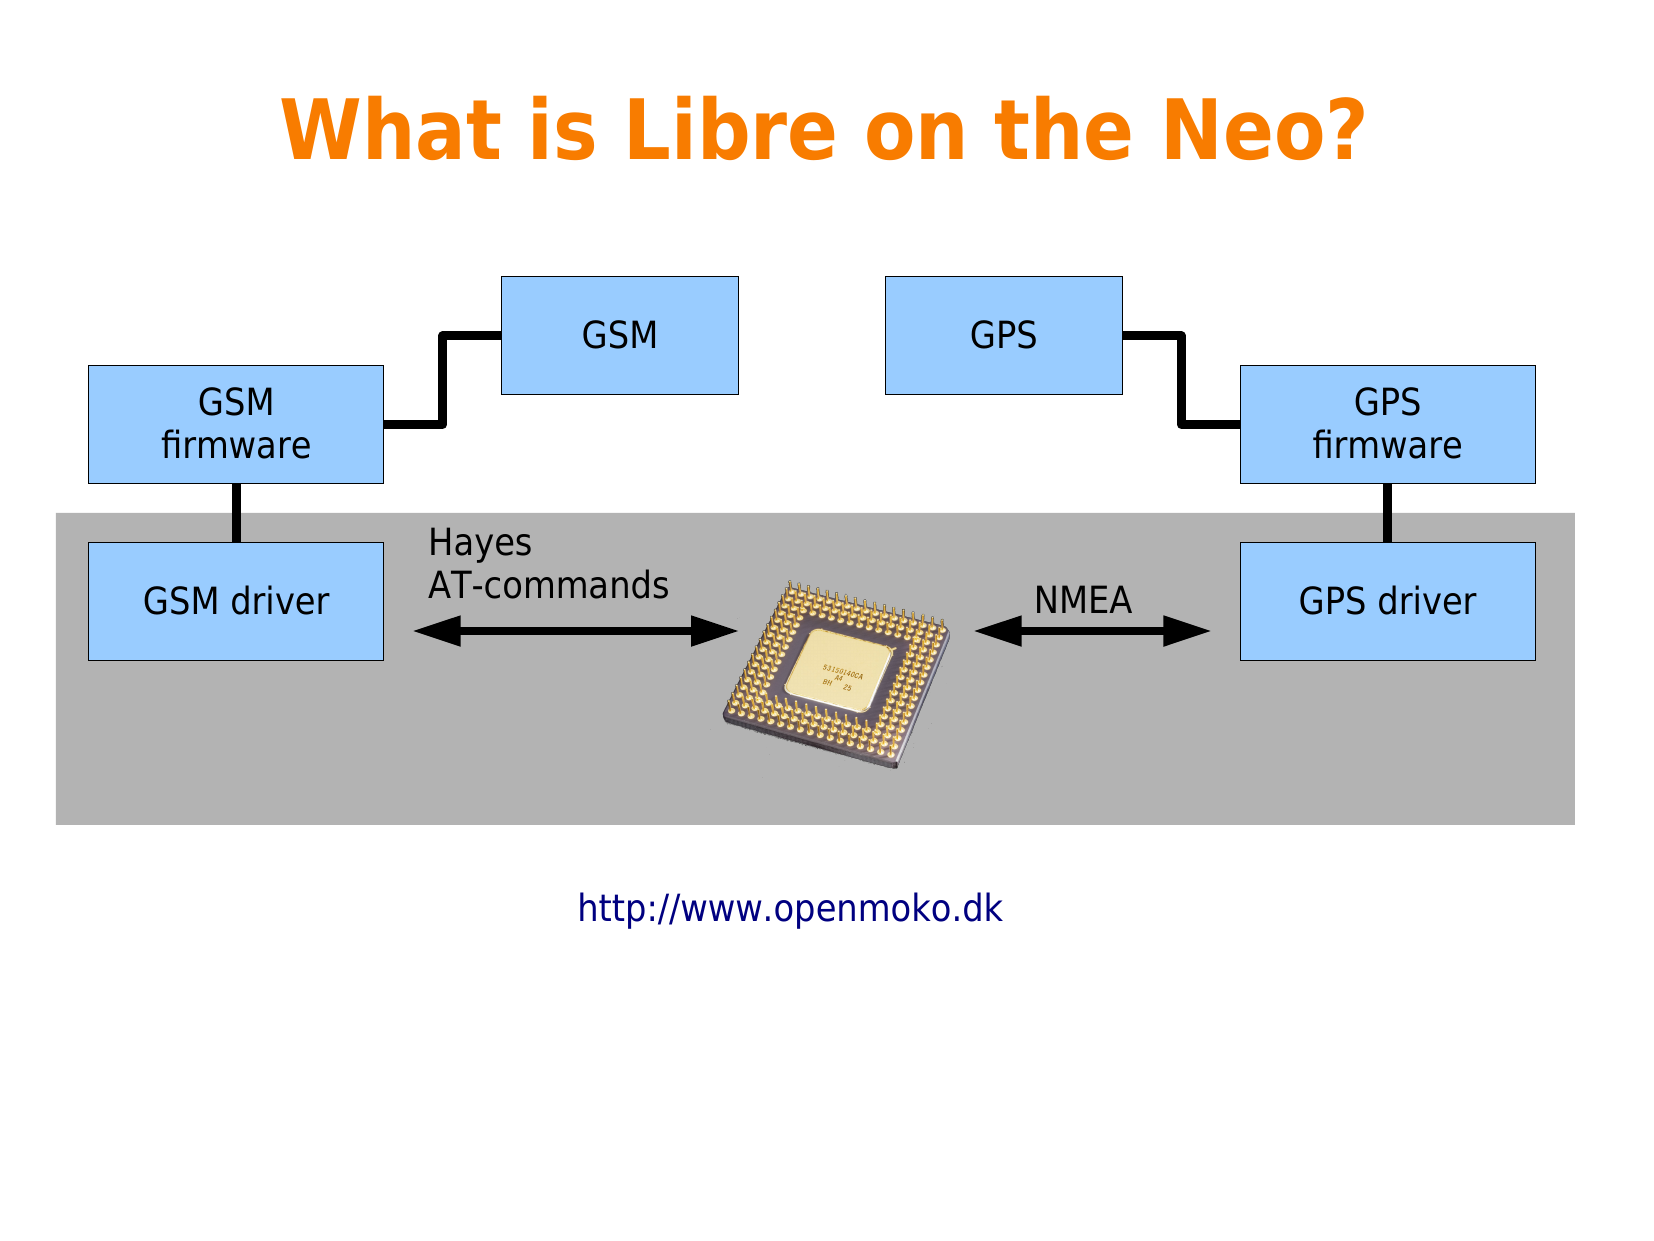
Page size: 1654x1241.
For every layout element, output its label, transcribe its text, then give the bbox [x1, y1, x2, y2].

text_box GPS firmware [1240, 365, 1536, 484]
text_box GPS [885, 276, 1123, 395]
text_box http://www.openmoko.dk [562, 879, 1163, 938]
text_box GSM driver [88, 542, 384, 661]
text_box GPS driver [1240, 542, 1536, 661]
text_box What is Libre on the Neo? [112, 75, 1538, 198]
text_box NMEA [1019, 571, 1159, 627]
picture [708, 571, 966, 782]
text_box GSM firmware [88, 365, 384, 484]
text_box [55, 217, 1654, 825]
text_box Hayes AT-commands [413, 512, 712, 615]
text_box GSM [501, 276, 739, 395]
